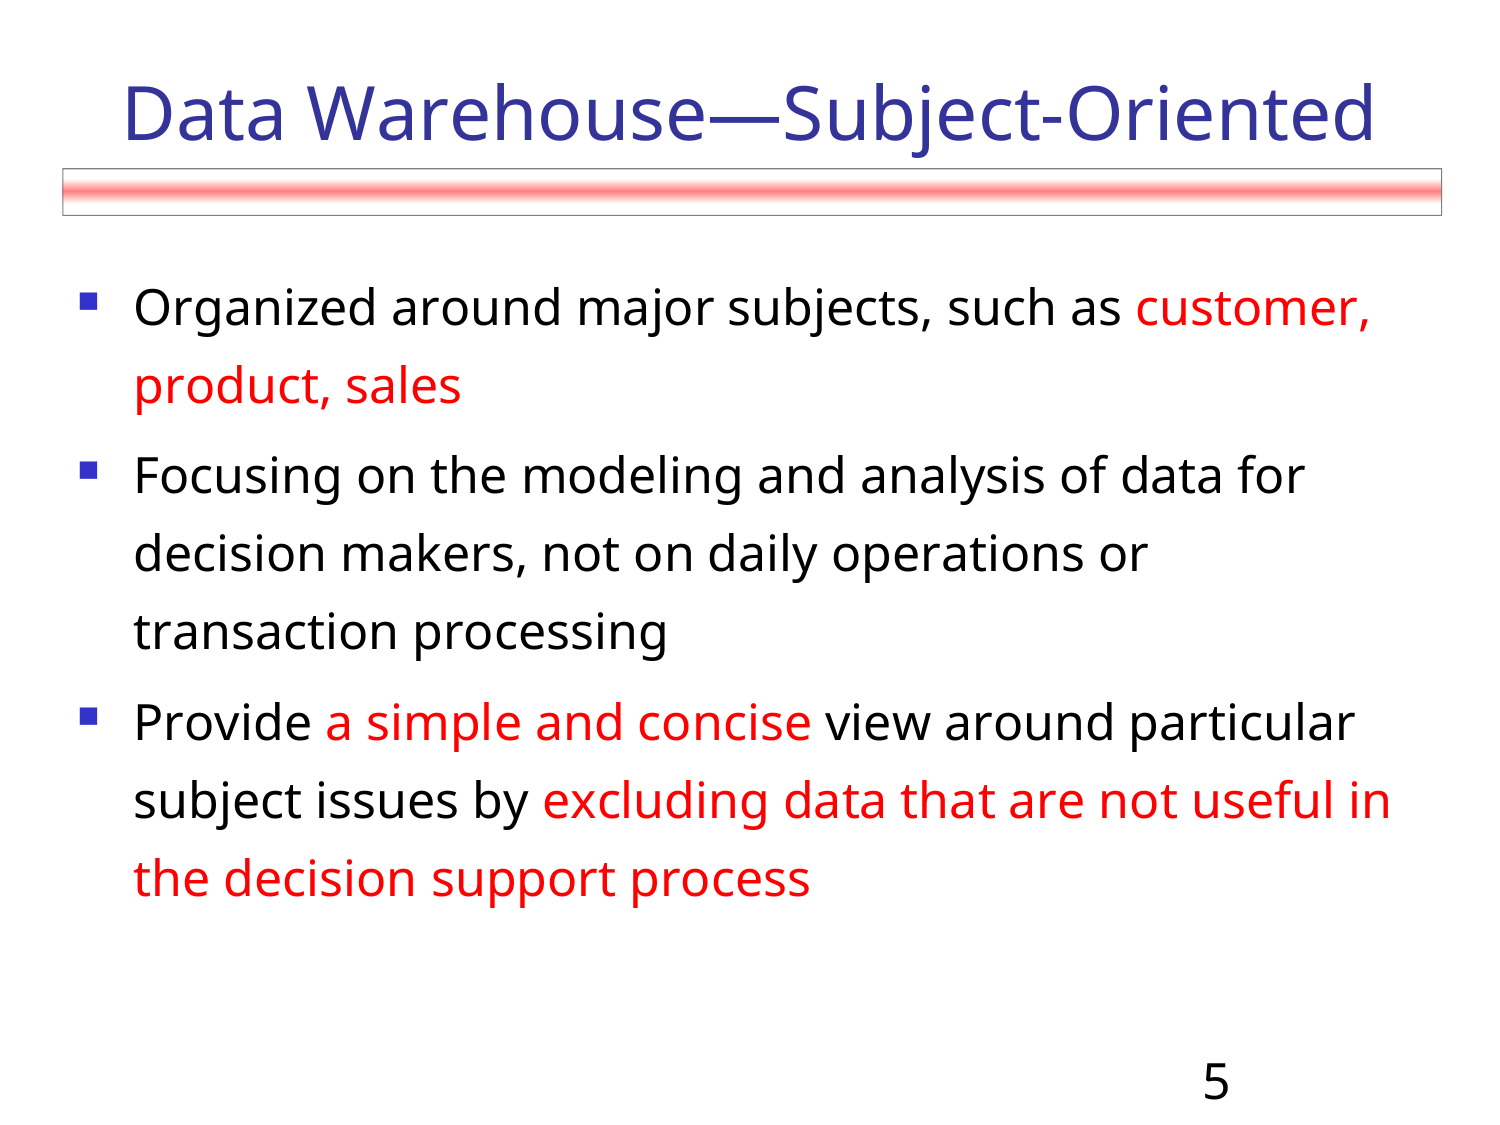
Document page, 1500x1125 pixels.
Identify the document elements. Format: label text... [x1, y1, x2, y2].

title Data Warehouse—Subject-Oriented [62, 49, 1438, 163]
list Organized around major subjects, such as customer, product, sales Focusing on the modeling and analysis of data for decision makers, not on daily operations or transaction processing Provide a simple and concise view around particular subject issues by excluding data that are not useful in the decision support process [62, 249, 1426, 1007]
text_box <number> [1187, 1050, 1500, 1125]
